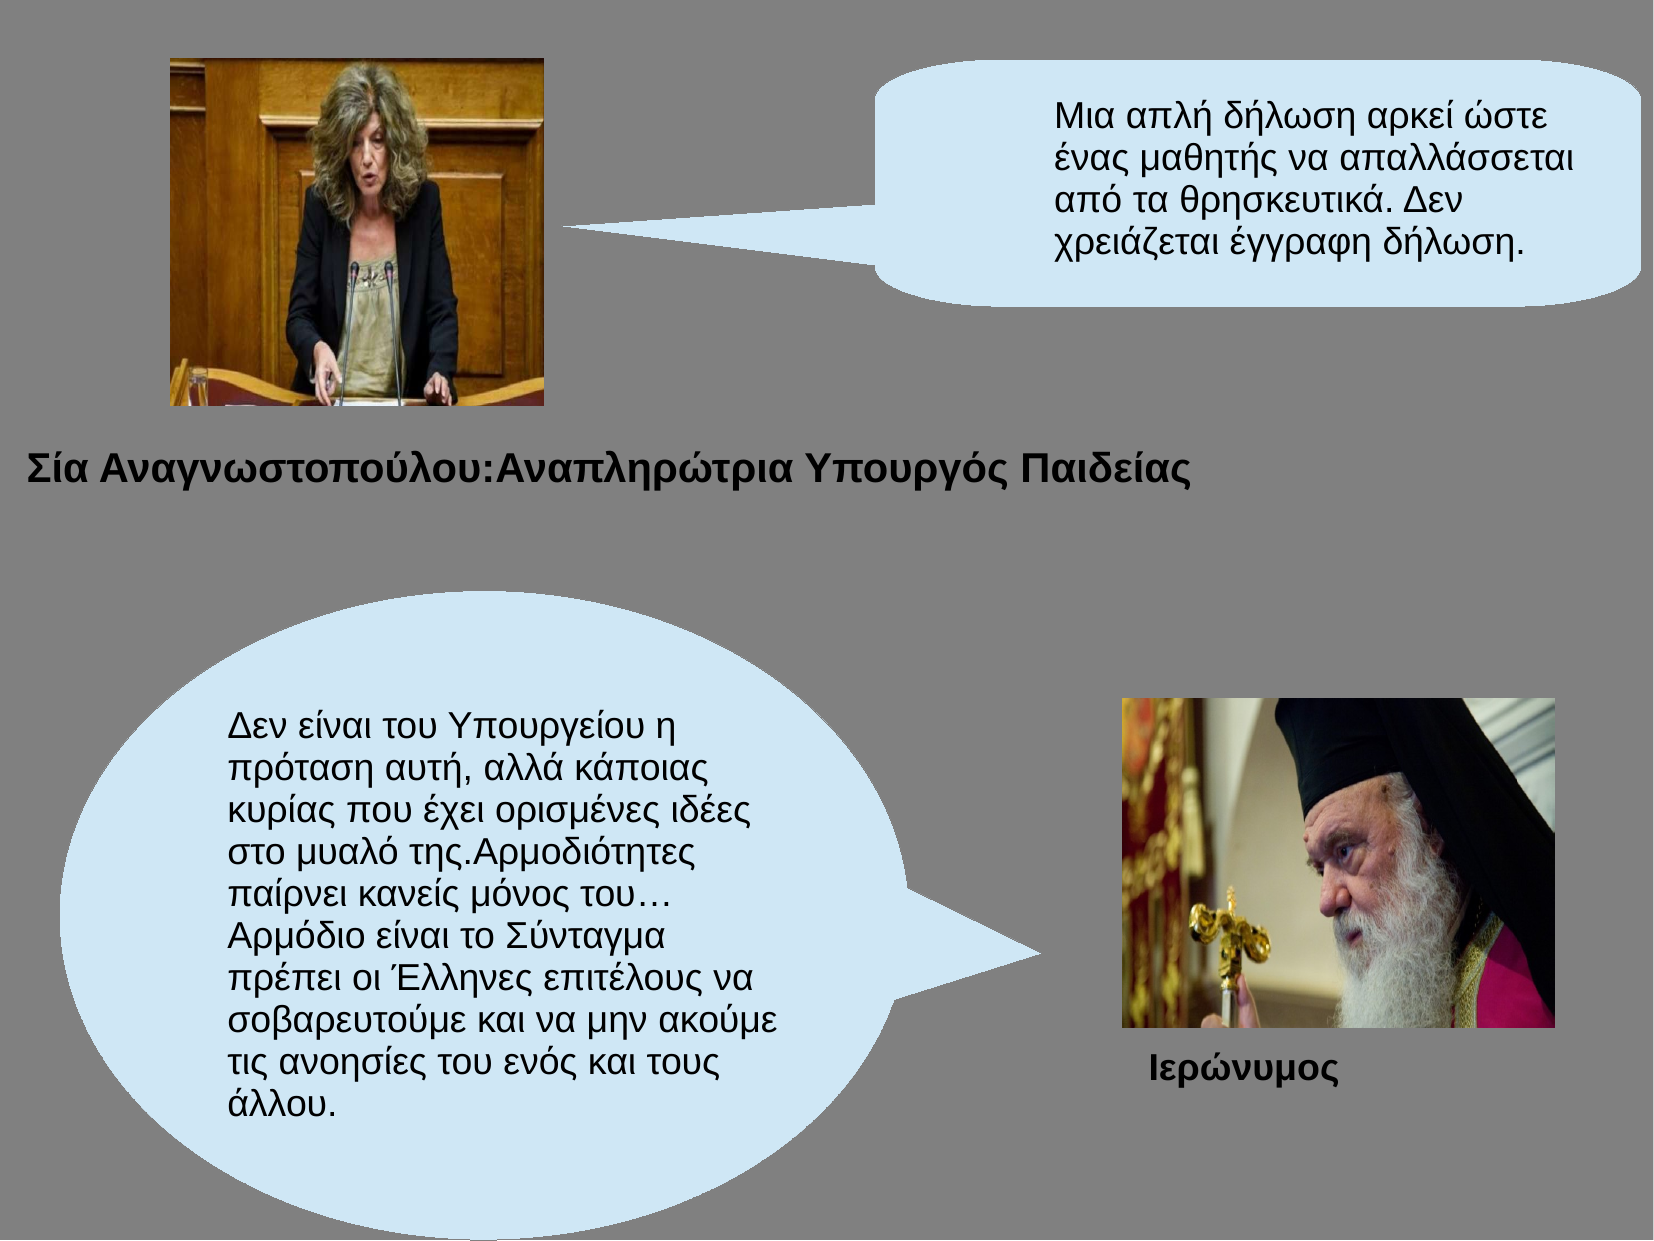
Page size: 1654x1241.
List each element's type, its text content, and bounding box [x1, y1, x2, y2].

text_box Δεν είναι του Υπουργείου η πρόταση αυτή, αλλά κάποιας κυρίας που έχει ορισμένες ιδέες στο μυαλό της.Αρμοδιότητες παίρνει κανείς μόνος του… Αρμόδιο είναι το Σύνταγμα πρέπει οι Έλληνες επιτέλους να σοβαρευτούμε και να μην ακούμε τις ανοησίες του ενός και τους άλλου. [212, 696, 806, 1133]
text_box [59, 590, 800, 1241]
text_box [806, 703, 1043, 1128]
text_box [557, 59, 1635, 308]
picture [1122, 698, 1555, 1028]
text_box Ιερώνυμος [1133, 1039, 1536, 1098]
text_box Μια απλή δήλωση αρκεί ώστε ένας μαθητής να απαλλάσσεται από τα θρησκευτικά. Δεν χρειάζεται έγγραφη δήλωση. [1039, 87, 1642, 355]
picture [170, 58, 544, 406]
text_box Σία Αναγνωστοπούλου:Αναπληρώτρια Υπουργός Παιδείας [11, 437, 1312, 547]
